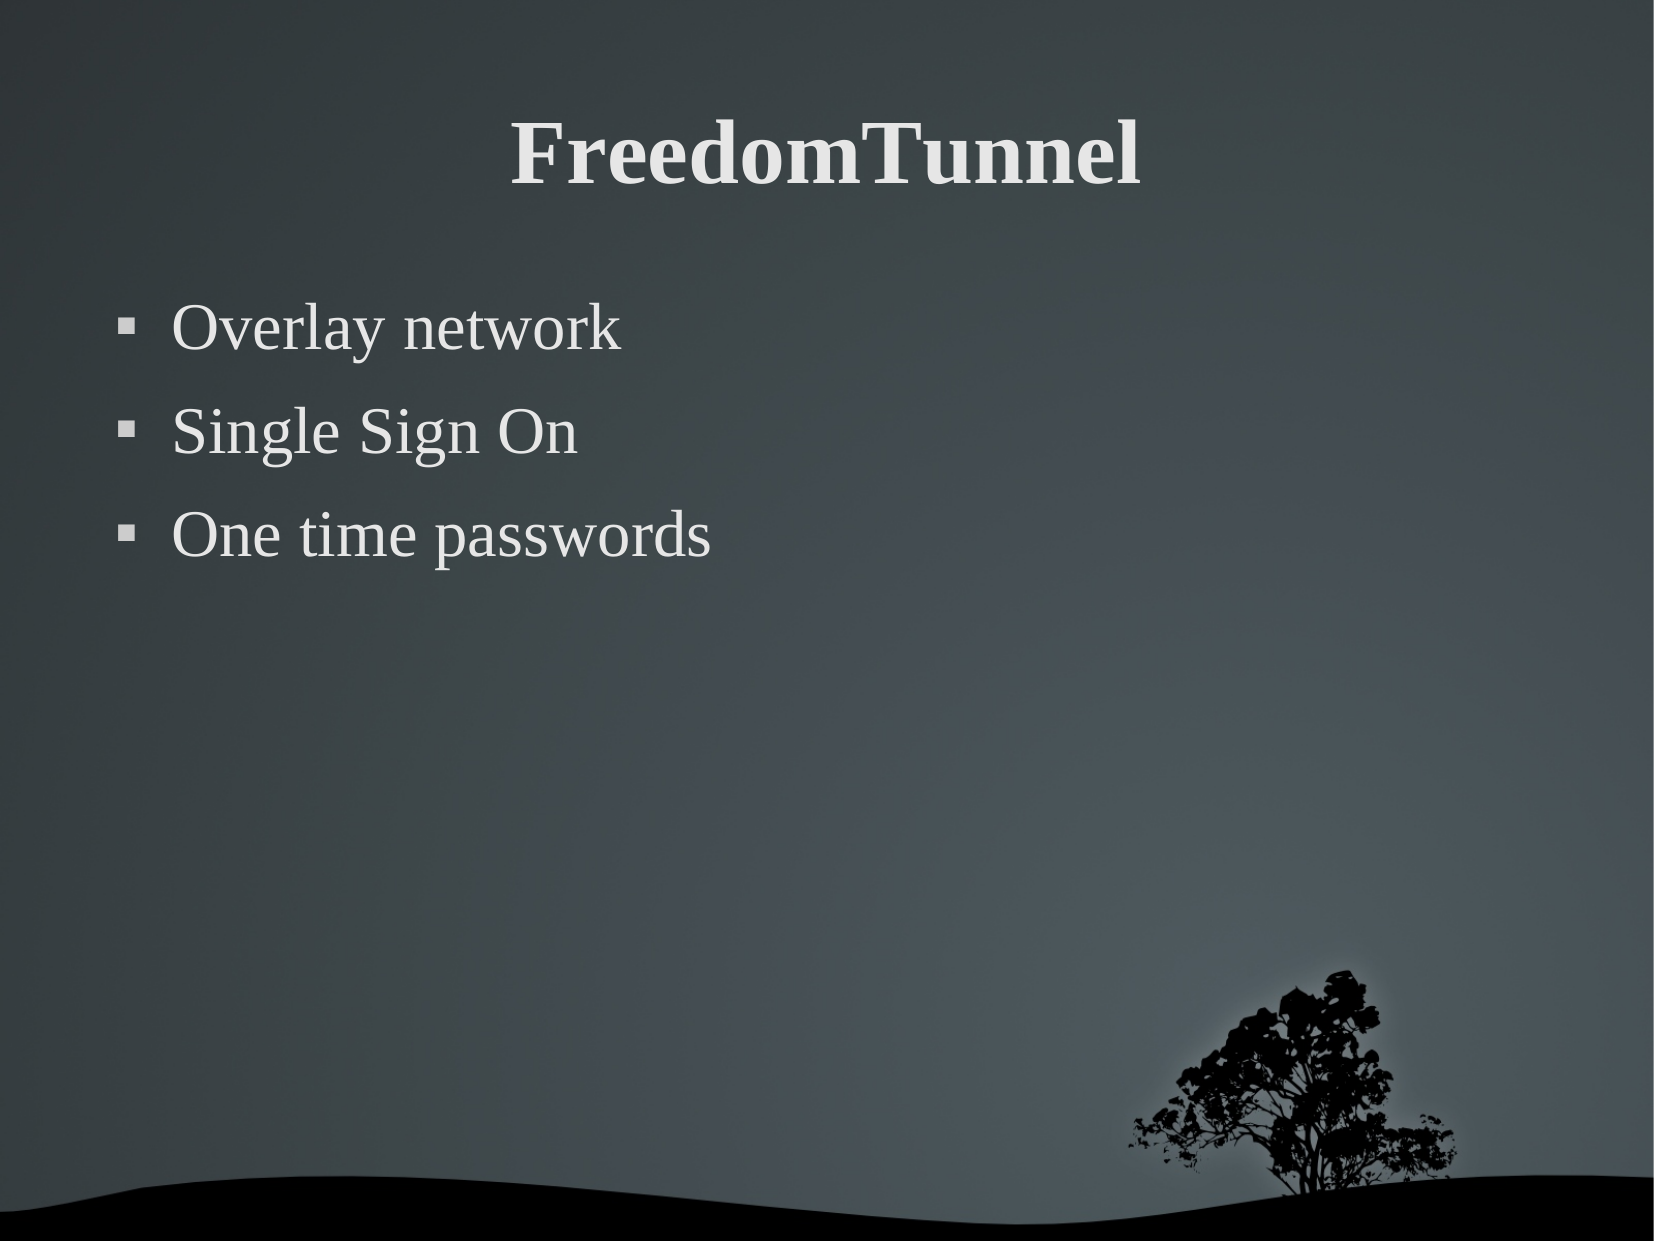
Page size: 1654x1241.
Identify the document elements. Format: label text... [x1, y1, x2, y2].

picture [0, 0, 1654, 1241]
list Overlay network Single Sign On One time passwords [82, 290, 1571, 1109]
title FreedomTunnel [82, 49, 1571, 257]
